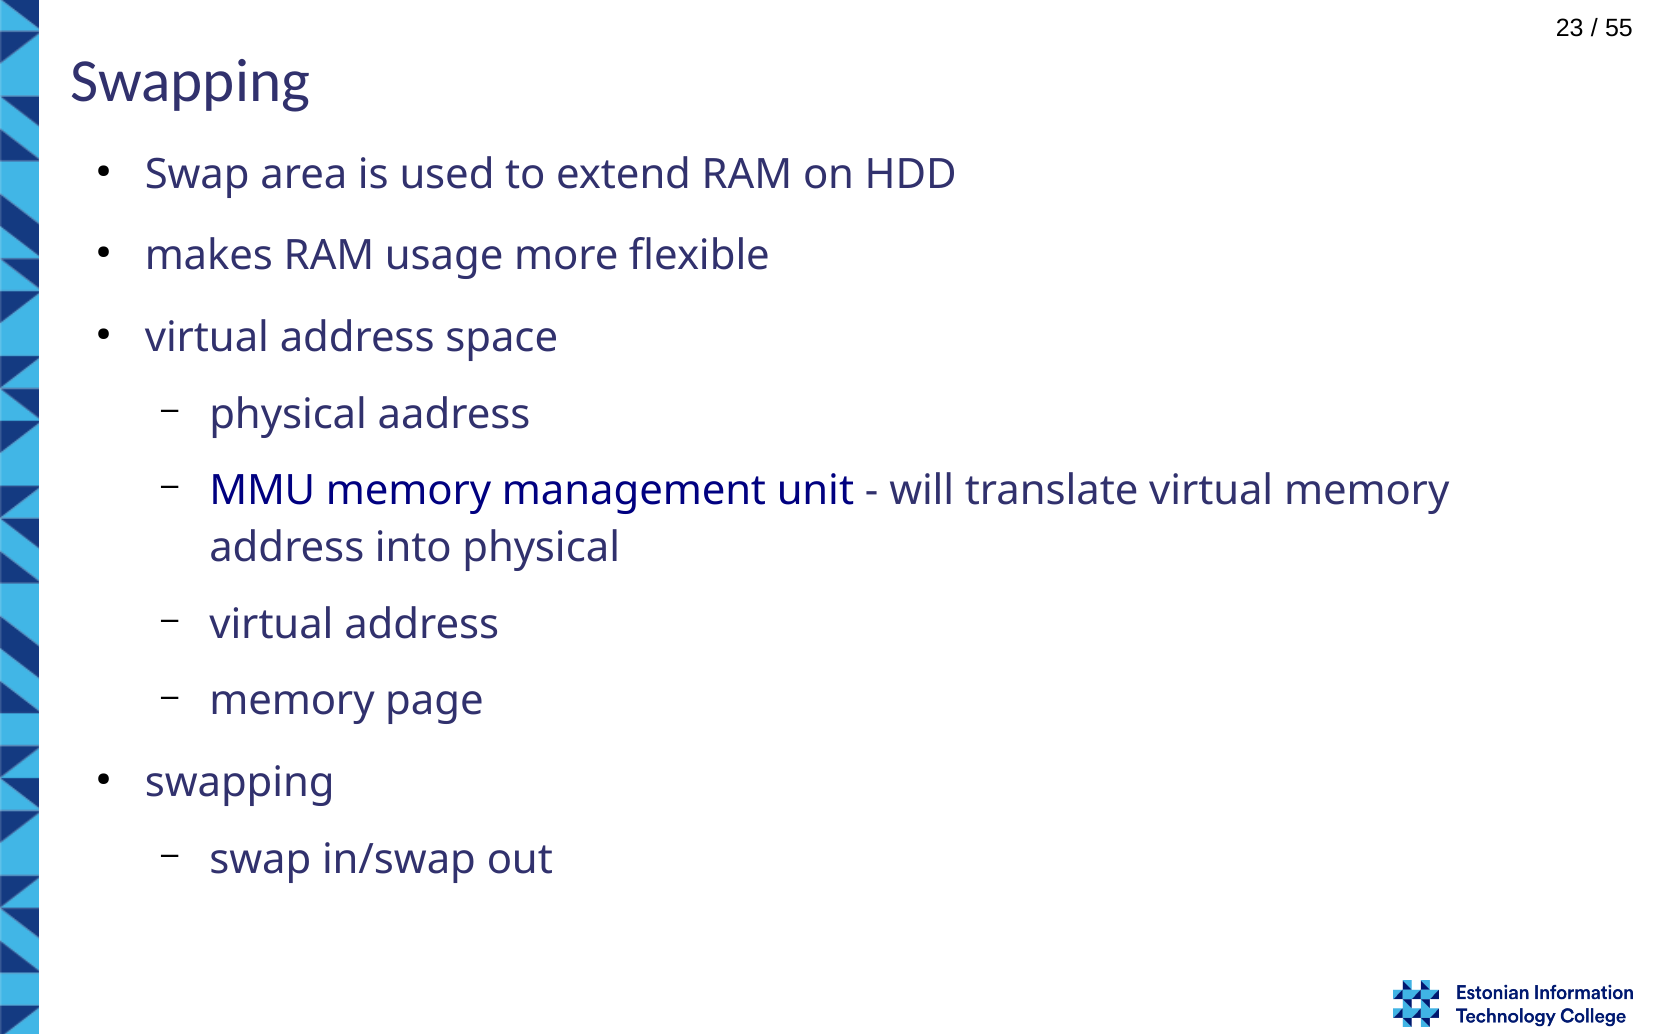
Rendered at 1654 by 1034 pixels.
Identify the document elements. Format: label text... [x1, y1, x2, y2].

picture [1393, 980, 1633, 1027]
list Swap area is used to extend RAM on HDD makes RAM usage more flexible virtual address space physical aadress MMU memory management unit - will translate virtual memory address into physical virtual address memory page swapping swap in/swap out [80, 143, 1536, 886]
title Swapping [70, 41, 1630, 130]
